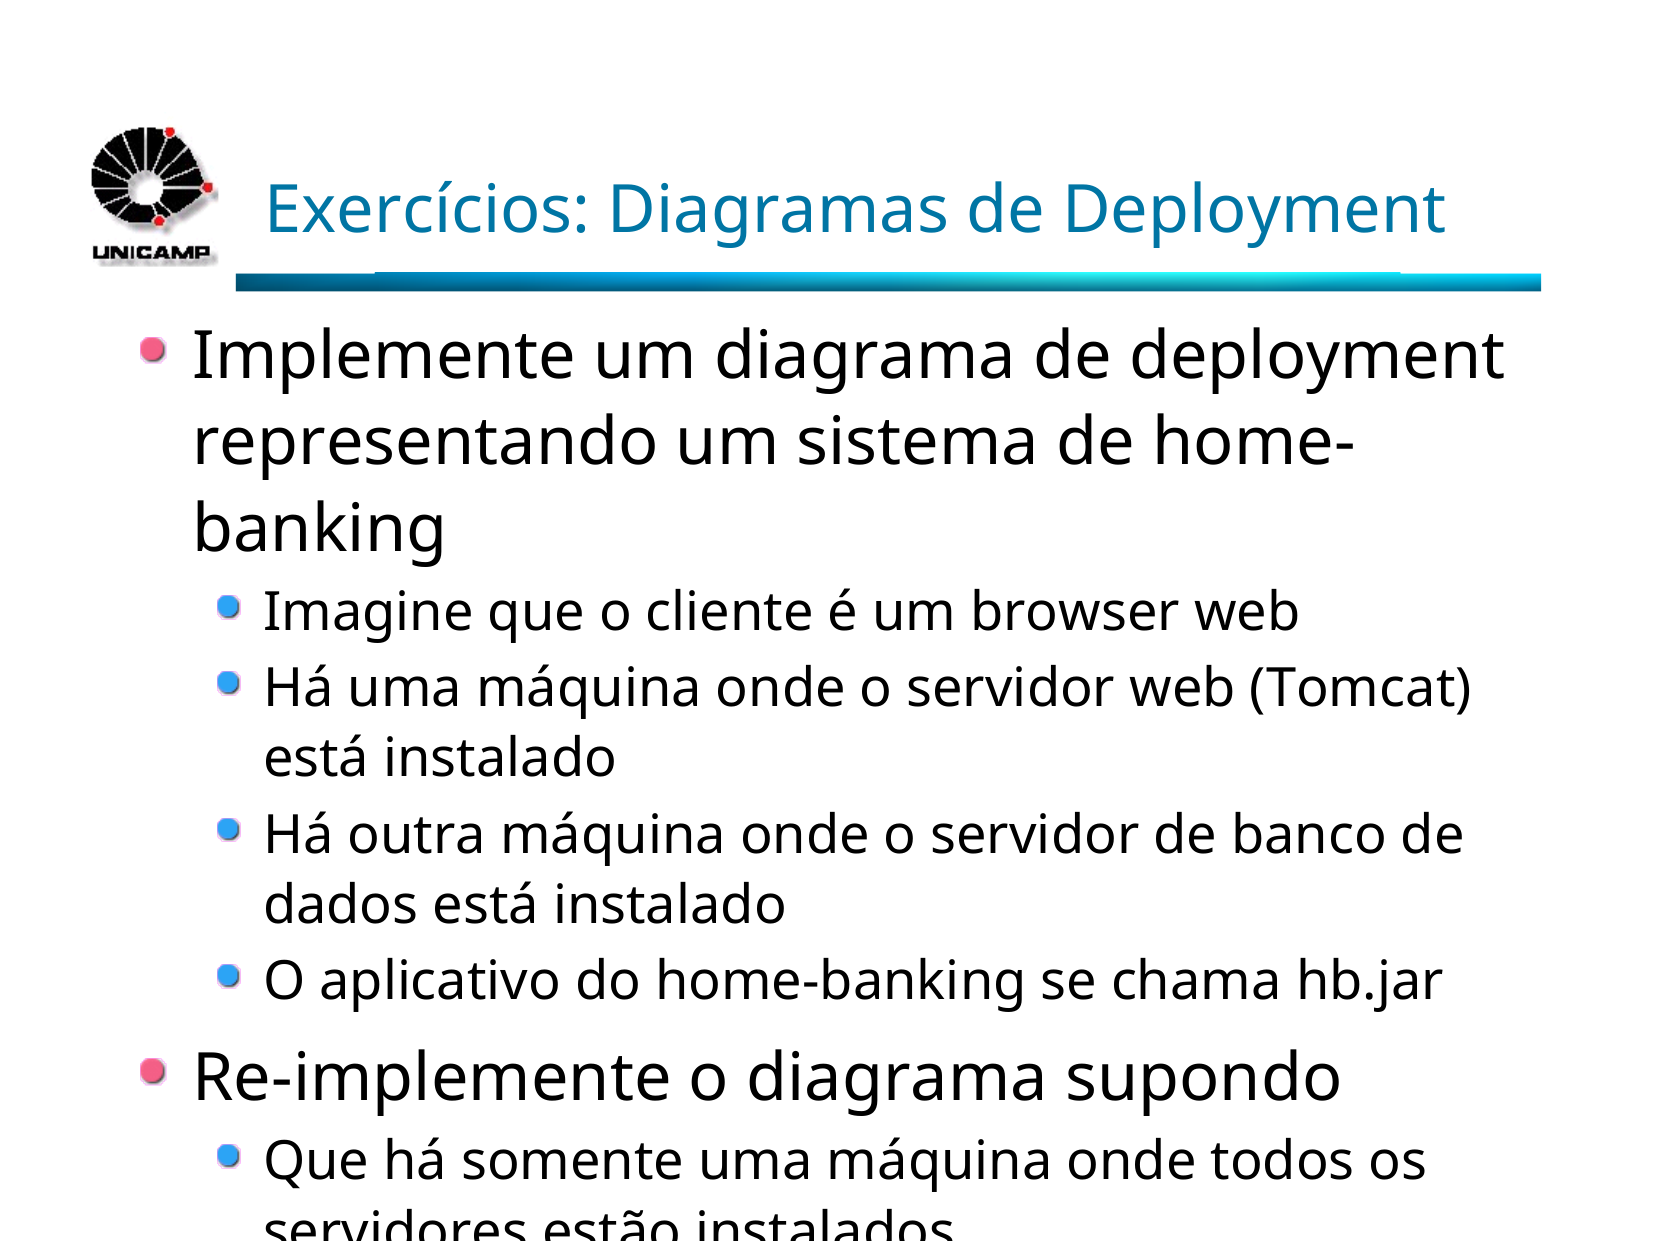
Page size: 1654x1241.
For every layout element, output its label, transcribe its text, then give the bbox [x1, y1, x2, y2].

title Exercícios: Diagramas de Deployment [264, 57, 1534, 250]
list Implemente um diagrama de deployment representando um sistema de home-banking Imagine que o cliente é um browser web Há uma máquina onde o servidor web (Tomcat) está instalado Há outra máquina onde o servidor de banco de dados está instalado O aplicativo do home-banking se chama hb.jar Re-implemente o diagrama supondo Que há somente uma máquina onde todos os servidores estão instalados [121, 309, 1534, 1167]
picture [125, 272, 1654, 295]
